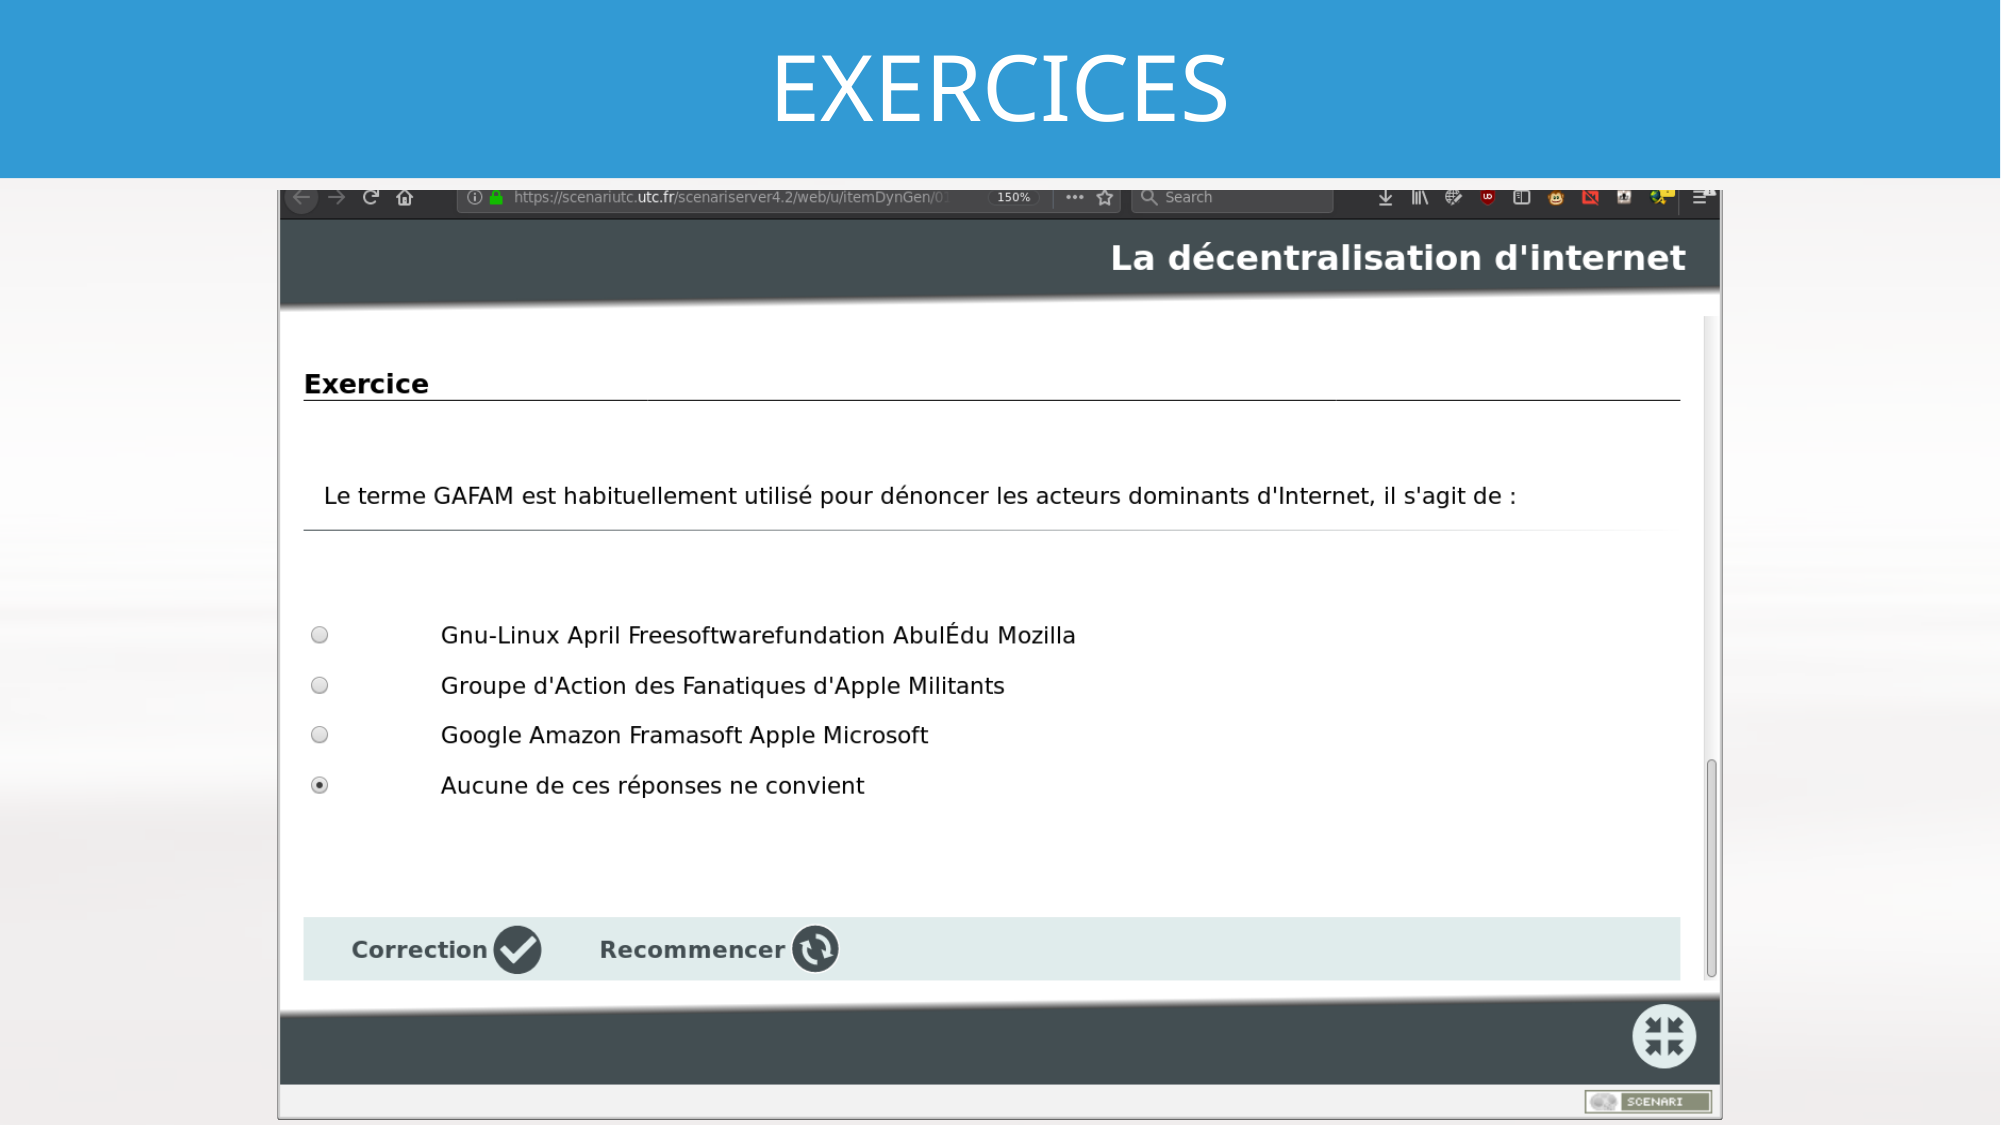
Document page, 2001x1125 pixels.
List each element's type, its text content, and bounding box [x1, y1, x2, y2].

picture [277, 190, 1723, 1120]
text_box Exercices [0, 0, 2000, 173]
